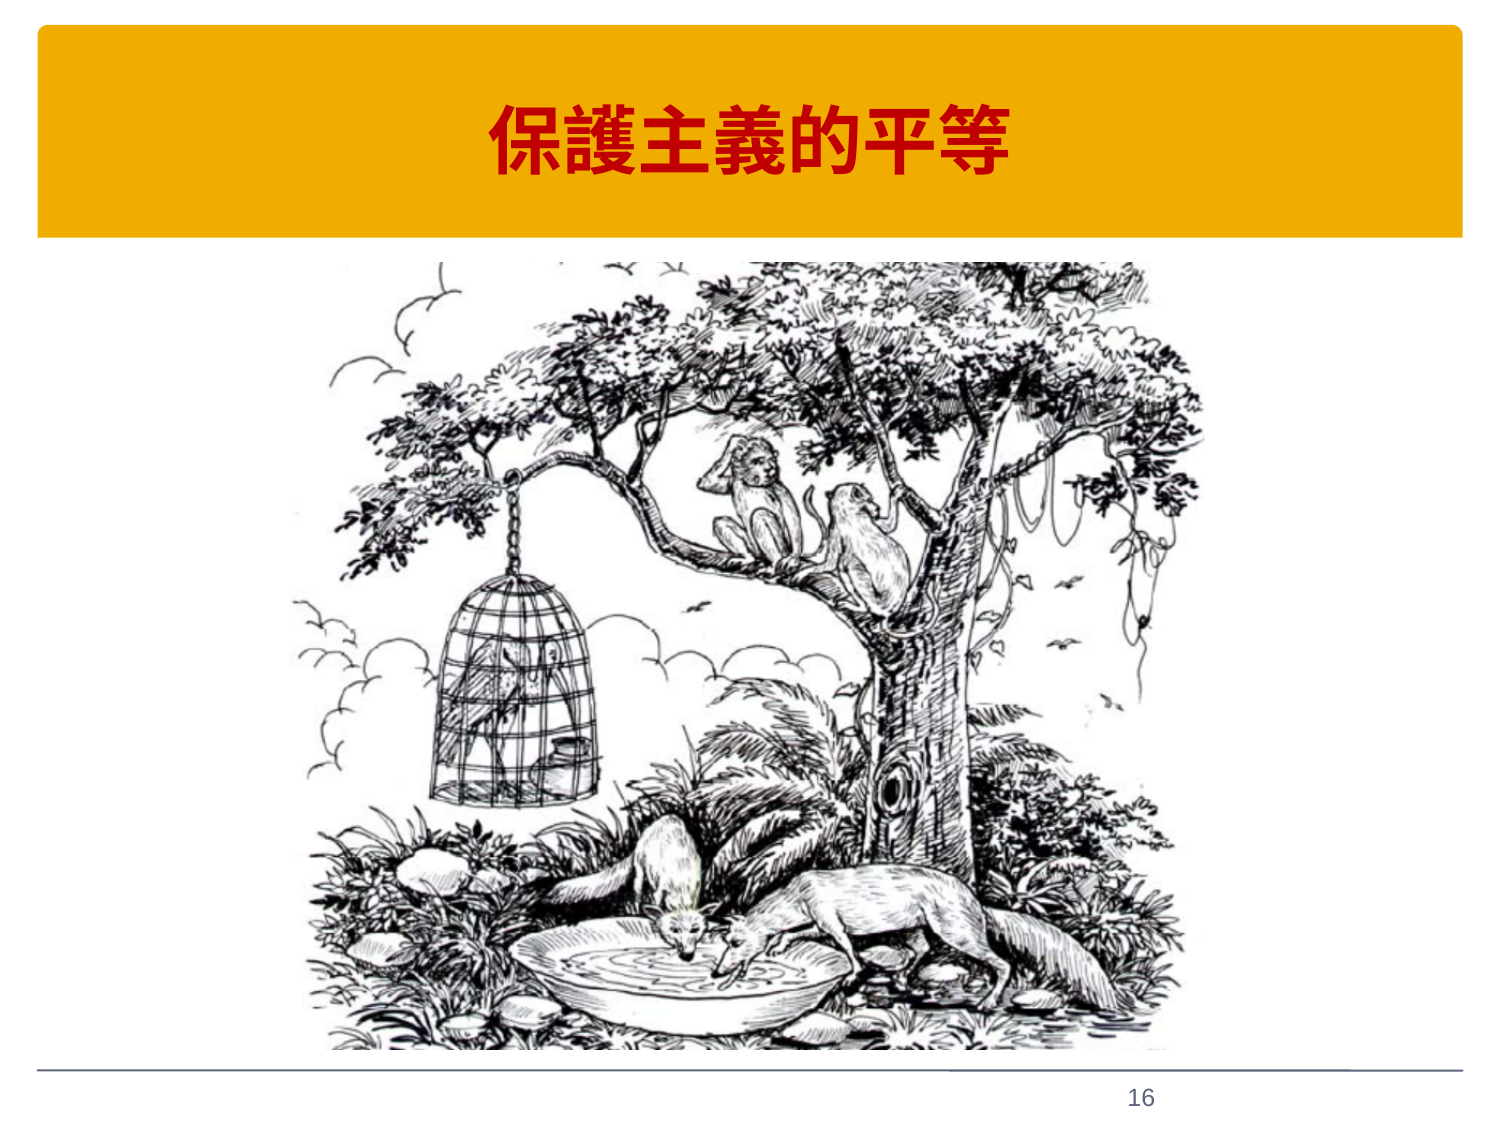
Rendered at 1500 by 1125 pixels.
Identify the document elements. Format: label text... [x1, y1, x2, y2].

picture [280, 262, 1220, 1051]
text_box 16 [1112, 1069, 1463, 1123]
title 保護主義的平等 [50, 45, 1451, 233]
